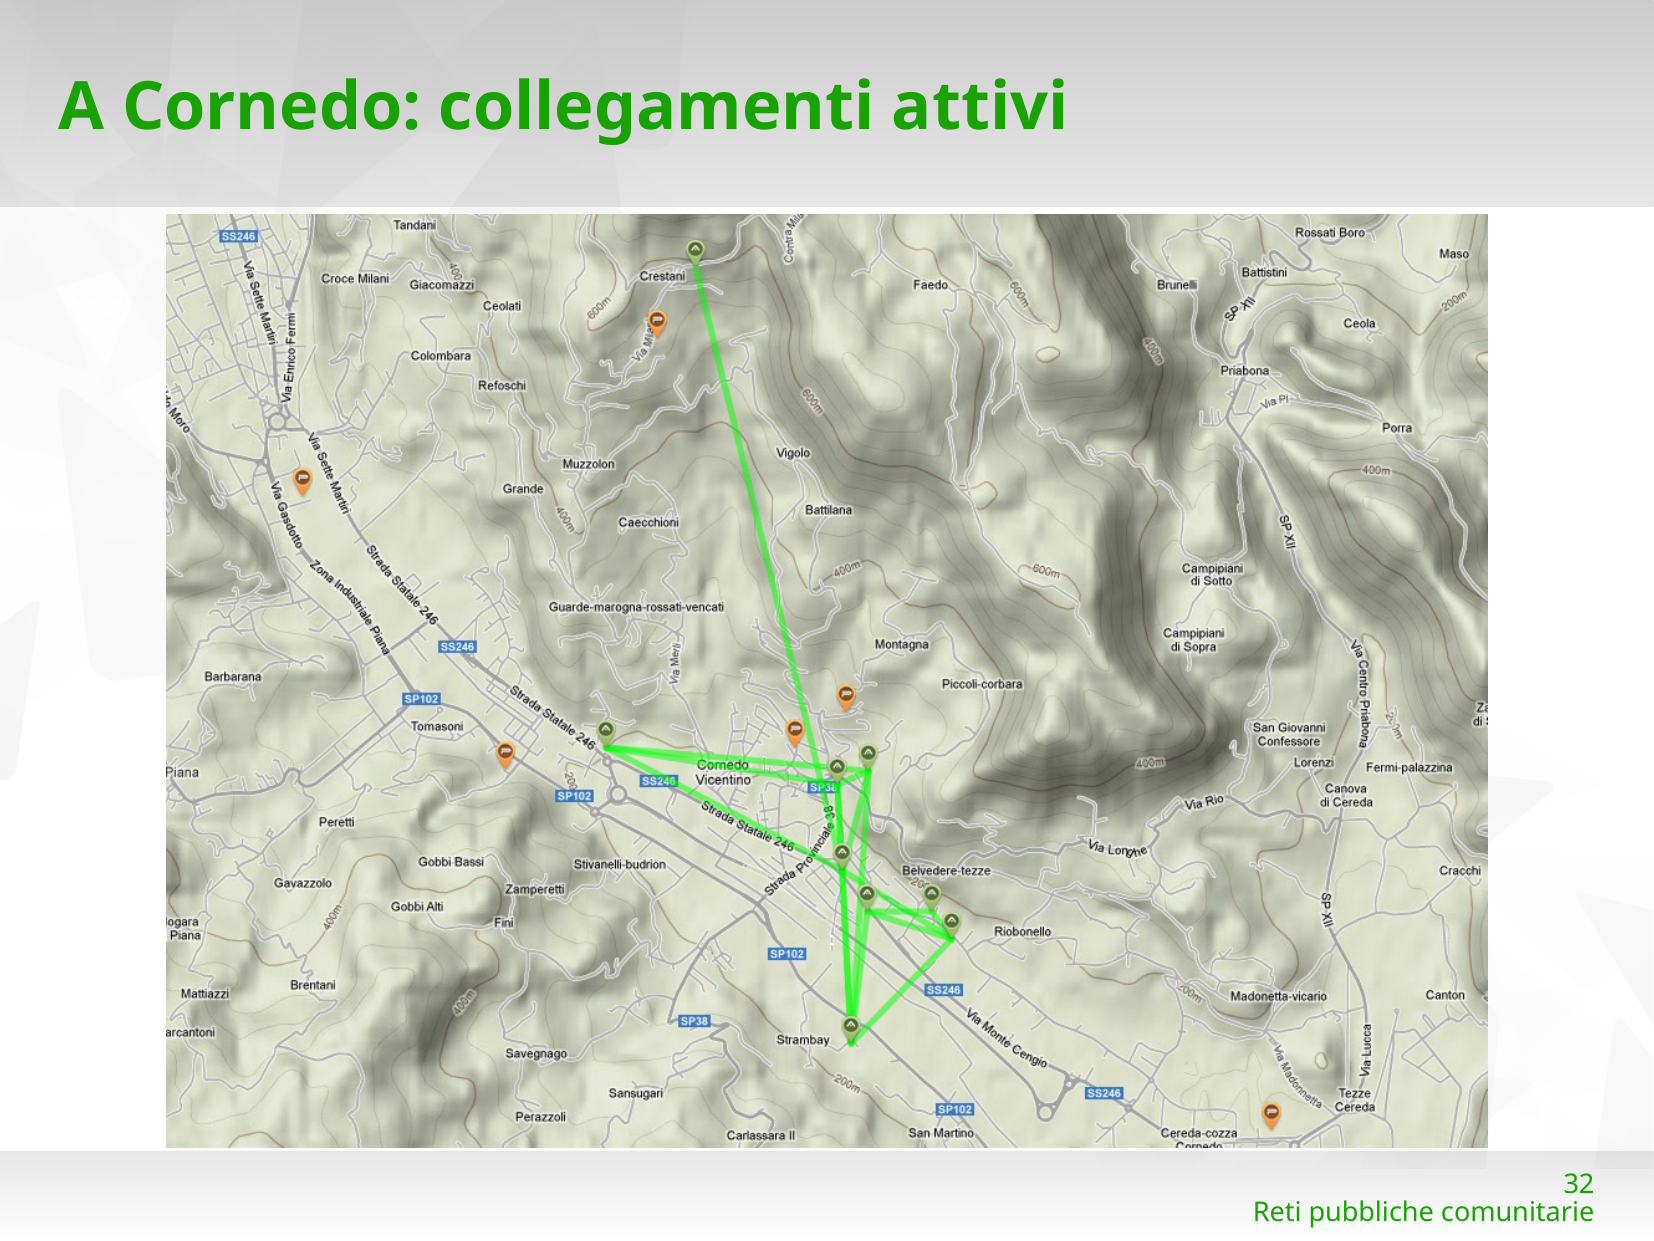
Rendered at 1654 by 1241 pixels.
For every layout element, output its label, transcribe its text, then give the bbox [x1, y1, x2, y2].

picture [0, 0, 1654, 1169]
title A Cornedo: collegamenti attivi [59, 29, 1595, 178]
